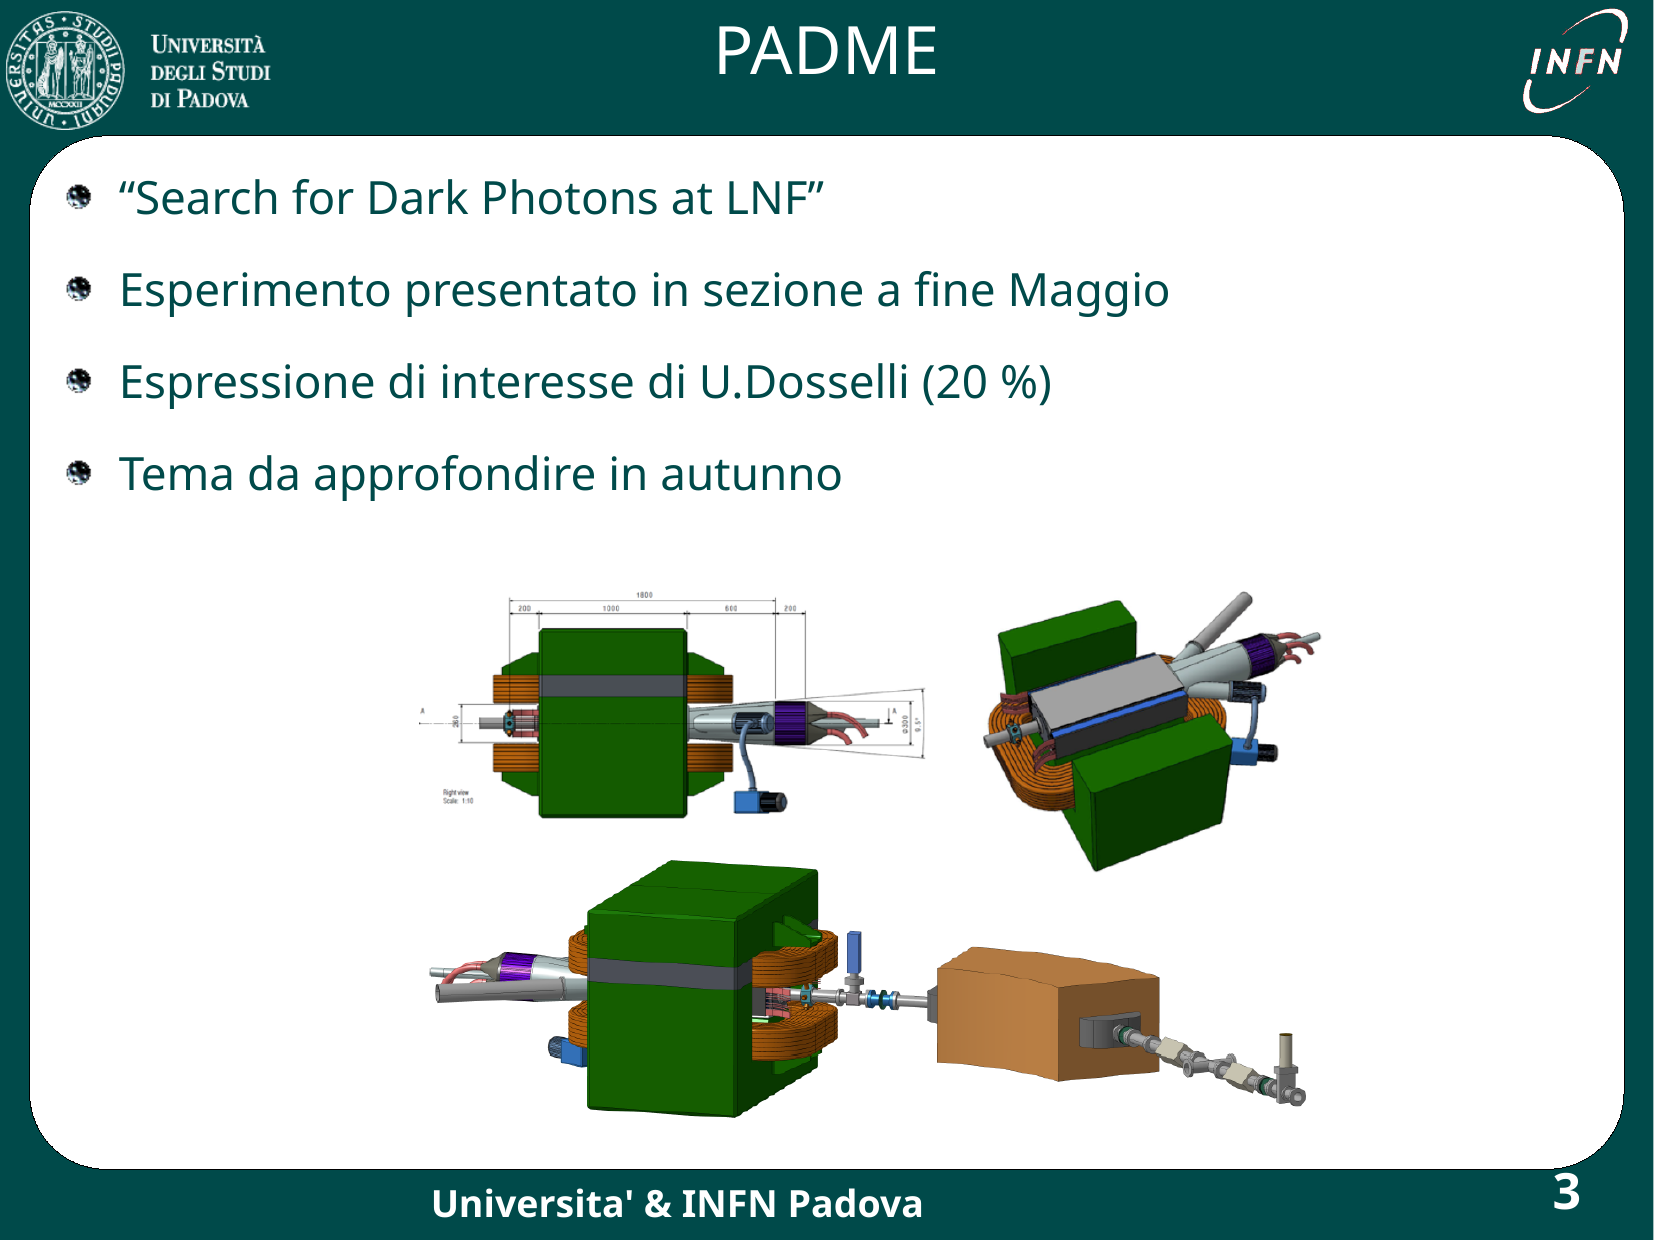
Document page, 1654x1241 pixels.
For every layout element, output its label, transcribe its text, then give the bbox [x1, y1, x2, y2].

picture [419, 585, 1323, 1123]
picture [5, 11, 271, 130]
title PADME [82, 0, 1571, 100]
list “Search for Dark Photons at LNF” Esperimento presentato in sezione a fine Maggio Espressione di interesse di U.Dosselli (20 %) Tema da approfondire in autunno [38, 165, 1625, 885]
